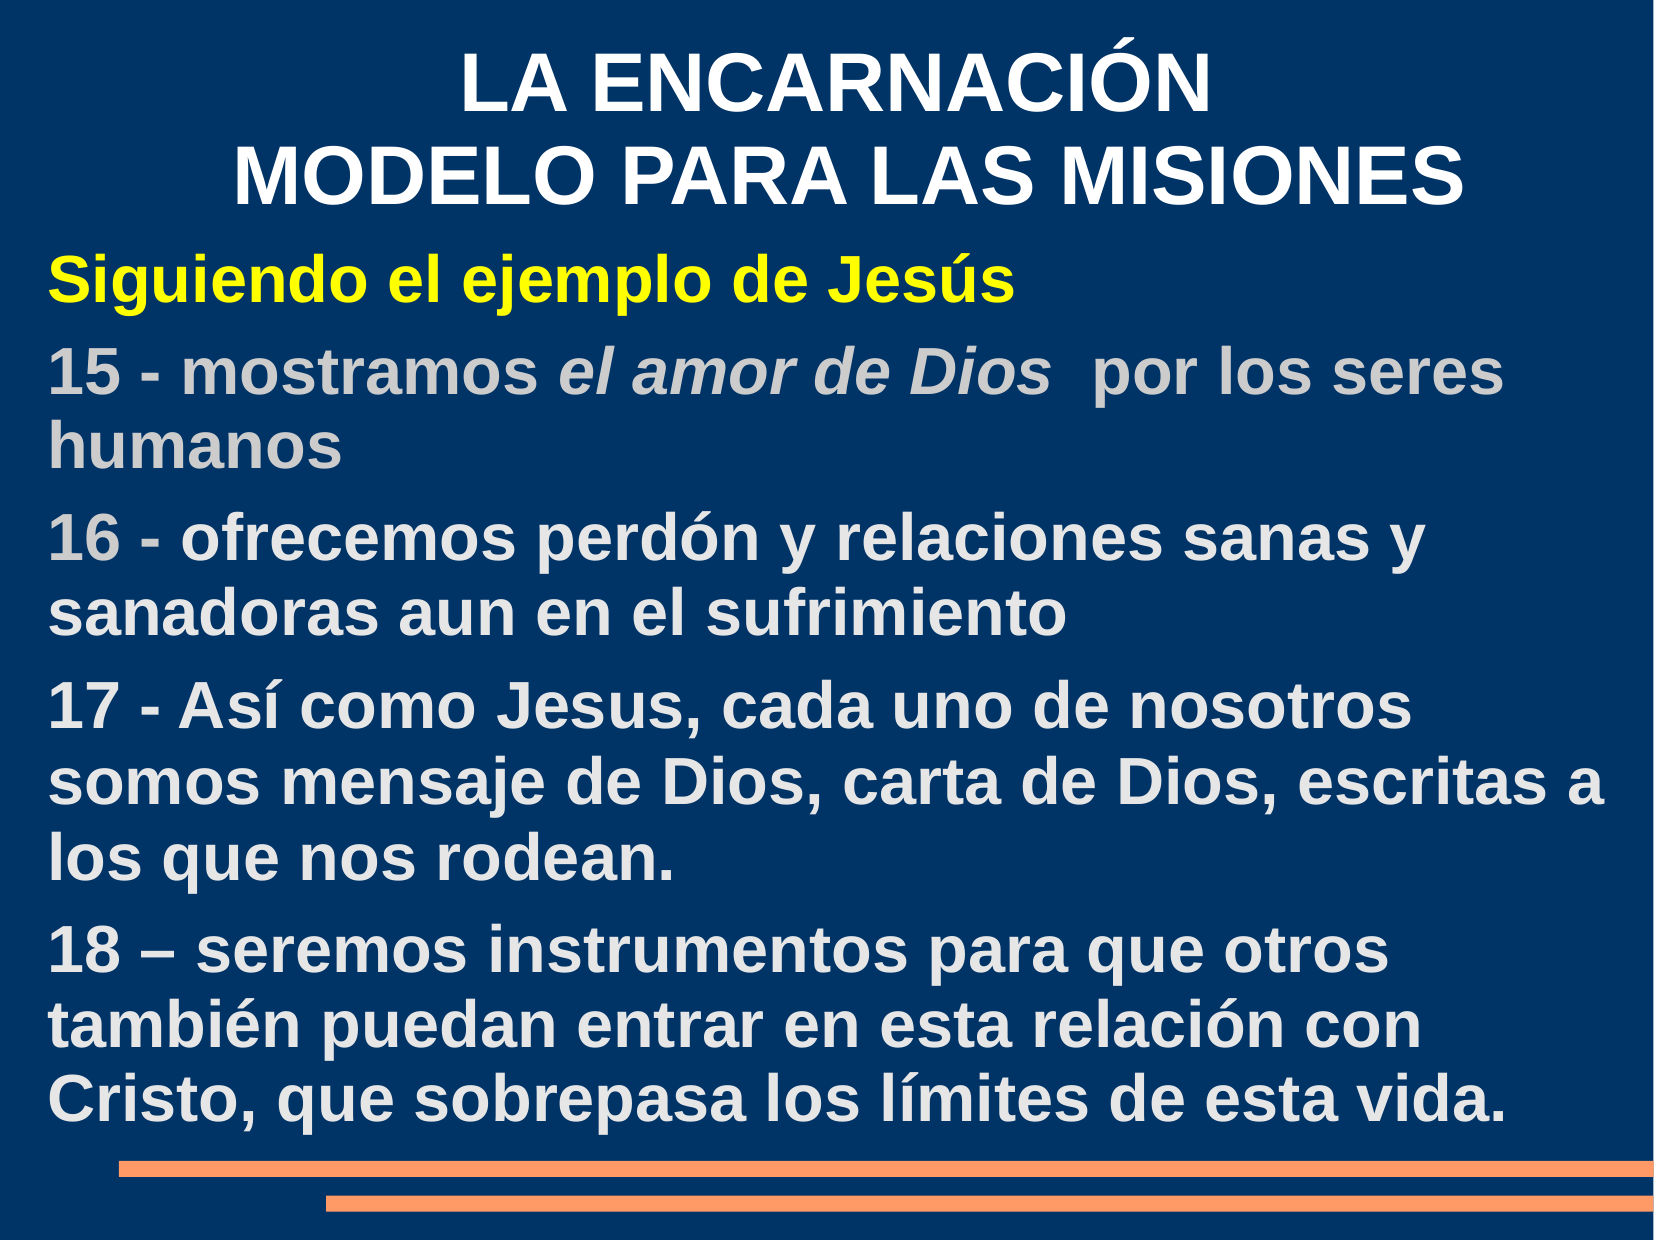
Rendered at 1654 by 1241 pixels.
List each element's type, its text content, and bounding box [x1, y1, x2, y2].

list Siguiendo el ejemplo de Jesús 15 - mostramos el amor de Dios por los seres humanos 16 - ofrecemos perdón y relaciones sanas y sanadoras aun en el sufrimiento 17 - Así como Jesus, cada uno de nosotros somos mensaje de Dios, carta de Dios, escritas a los que nos rodean. 18 – seremos instrumentos para que otros también puedan entrar en esta relación con Cristo, que sobrepasa los límites de esta vida. [47, 237, 1619, 1146]
title LA ENCARNACIÓN MODELO PARA LAS MISIONES [121, 23, 1534, 231]
